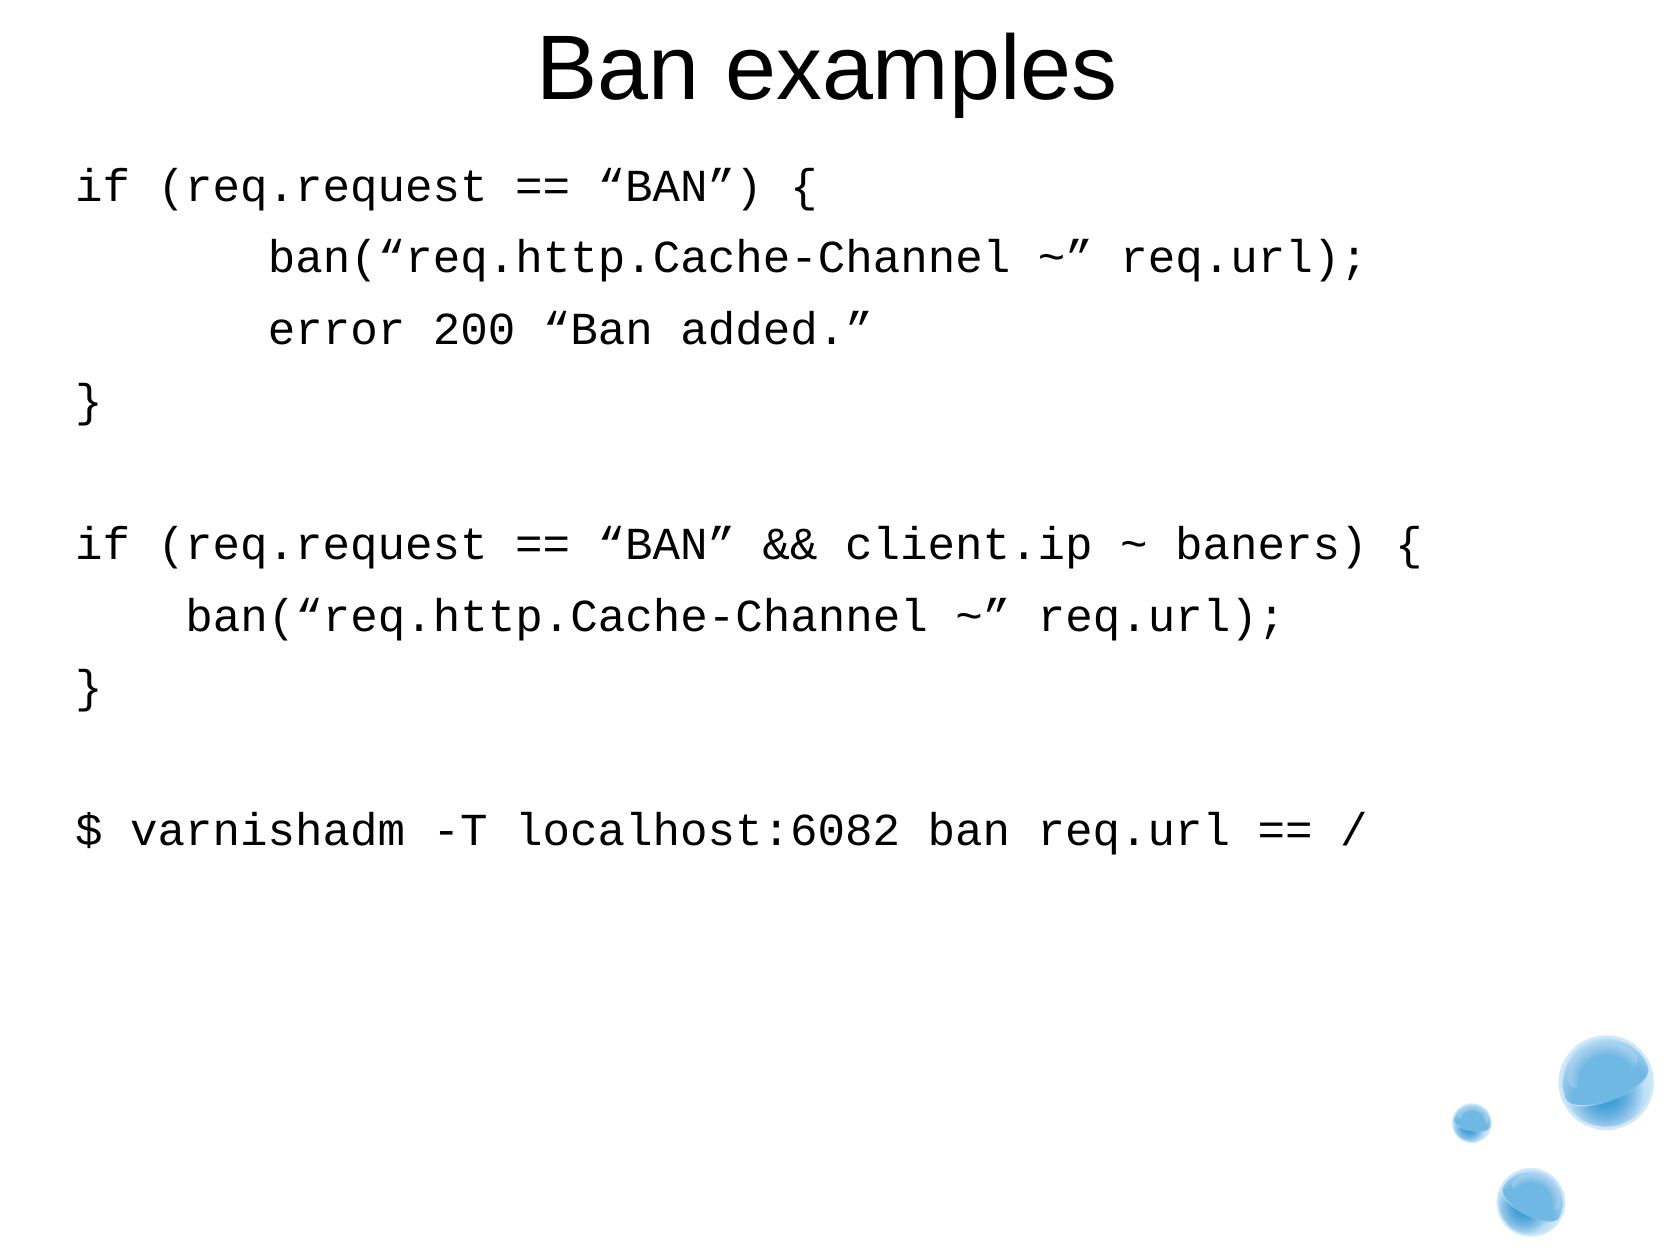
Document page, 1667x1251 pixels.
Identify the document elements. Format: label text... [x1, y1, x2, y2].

title Ban examples [119, 0, 1536, 147]
picture [1451, 1033, 1654, 1238]
list if (req.request == “BAN”) { ban(“req.http.Cache-Channel ~” req.url); error 200 “Ban added.” } if (req.request == “BAN” && client.ip ~ baners) { ban(“req.http.Cache-Channel ~” req.url); } $ varnishadm -T localhost:6082 ban req.url == / [60, 147, 1595, 1093]
